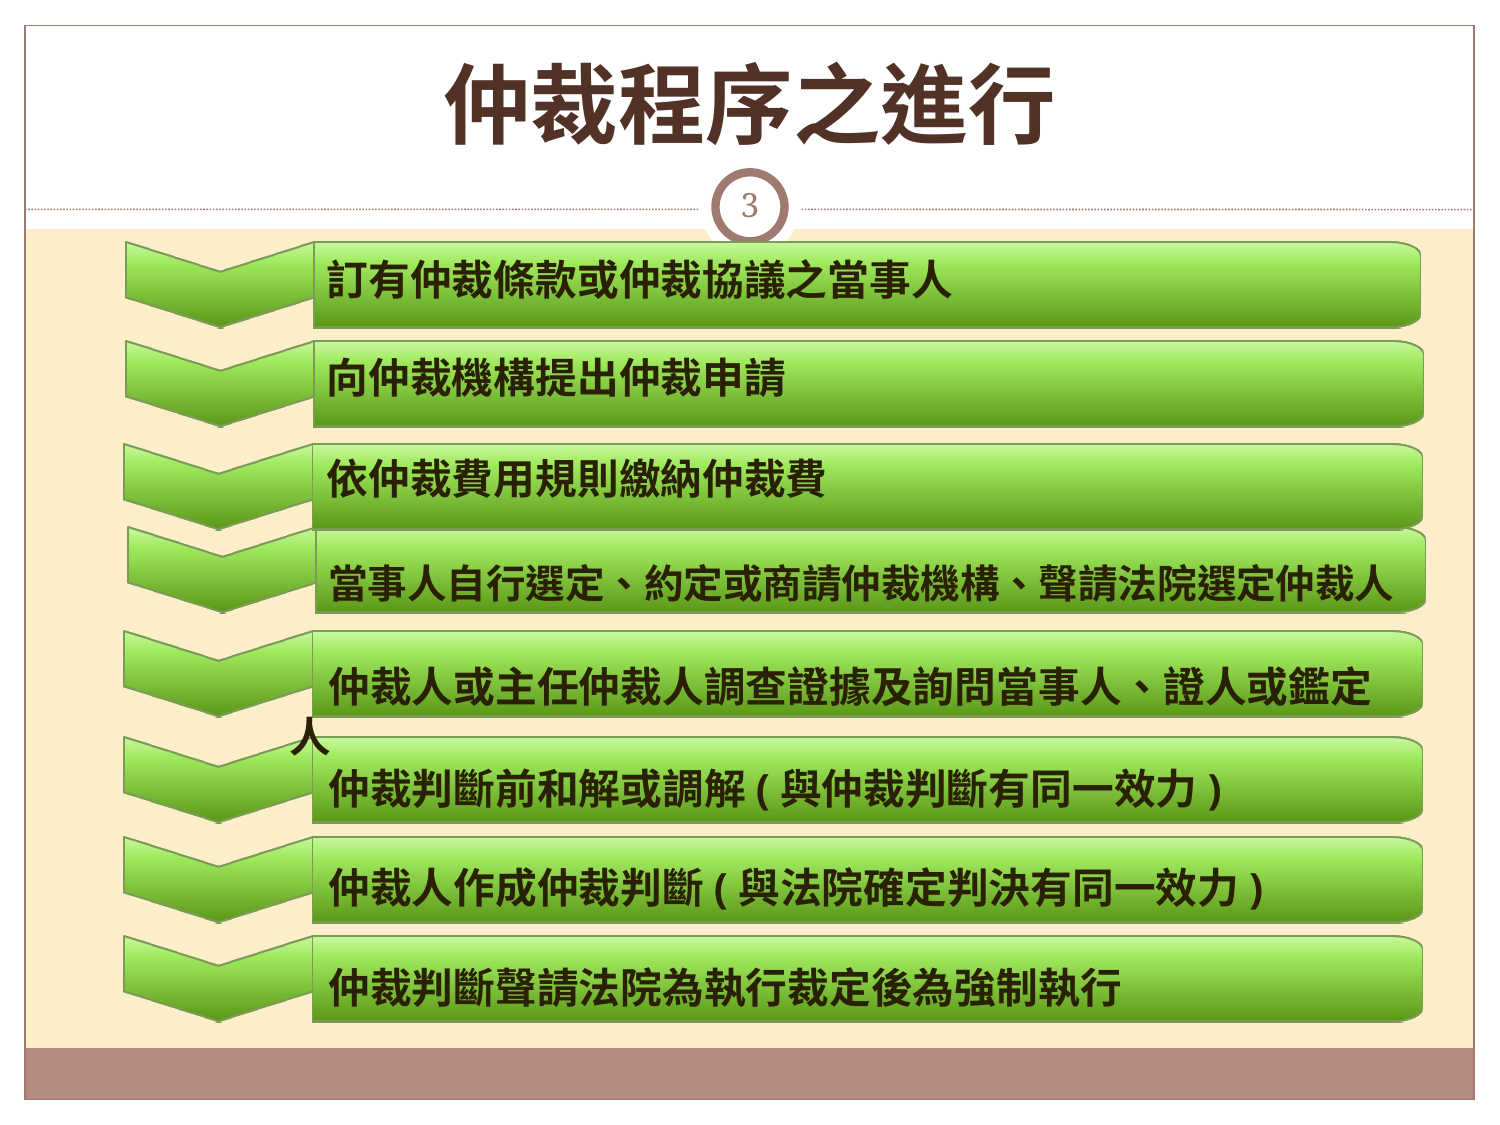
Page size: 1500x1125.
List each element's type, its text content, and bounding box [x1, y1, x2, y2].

title 仲裁程序之進行 [53, 54, 1454, 180]
picture [123, 935, 1423, 1023]
picture [316, 736, 1423, 754]
text_box 當事人自行選定、約定或商請仲裁機構、聲請法院選定仲裁人 [274, 549, 1426, 616]
picture [125, 340, 1424, 428]
picture [123, 630, 1423, 718]
text_box 訂有仲裁條款或仲裁協議之當事人 [273, 246, 1421, 313]
text_box 仲裁人作成仲裁判斷(與法院確定判決有同一效力) [274, 854, 1426, 921]
text_box 仲裁判斷聲請法院為執行裁定後為強制執行 [274, 953, 1424, 1020]
picture [125, 241, 1421, 329]
text_box 仲裁判斷前和解或調解(與仲裁判斷有同一效力) [274, 754, 1426, 821]
text_box 向仲裁機構提出仲裁申請 [273, 343, 1427, 410]
picture [123, 443, 1426, 614]
text_box 依仲裁費用規則繳納仲裁費 [273, 445, 1426, 512]
text_box 仲裁人或主任仲裁人調查證據及詢問當事人、證人或鑑定人 [274, 653, 1424, 720]
picture [298, 736, 323, 754]
picture [123, 836, 1423, 924]
text_box 3 [712, 170, 788, 244]
picture [123, 736, 1423, 824]
